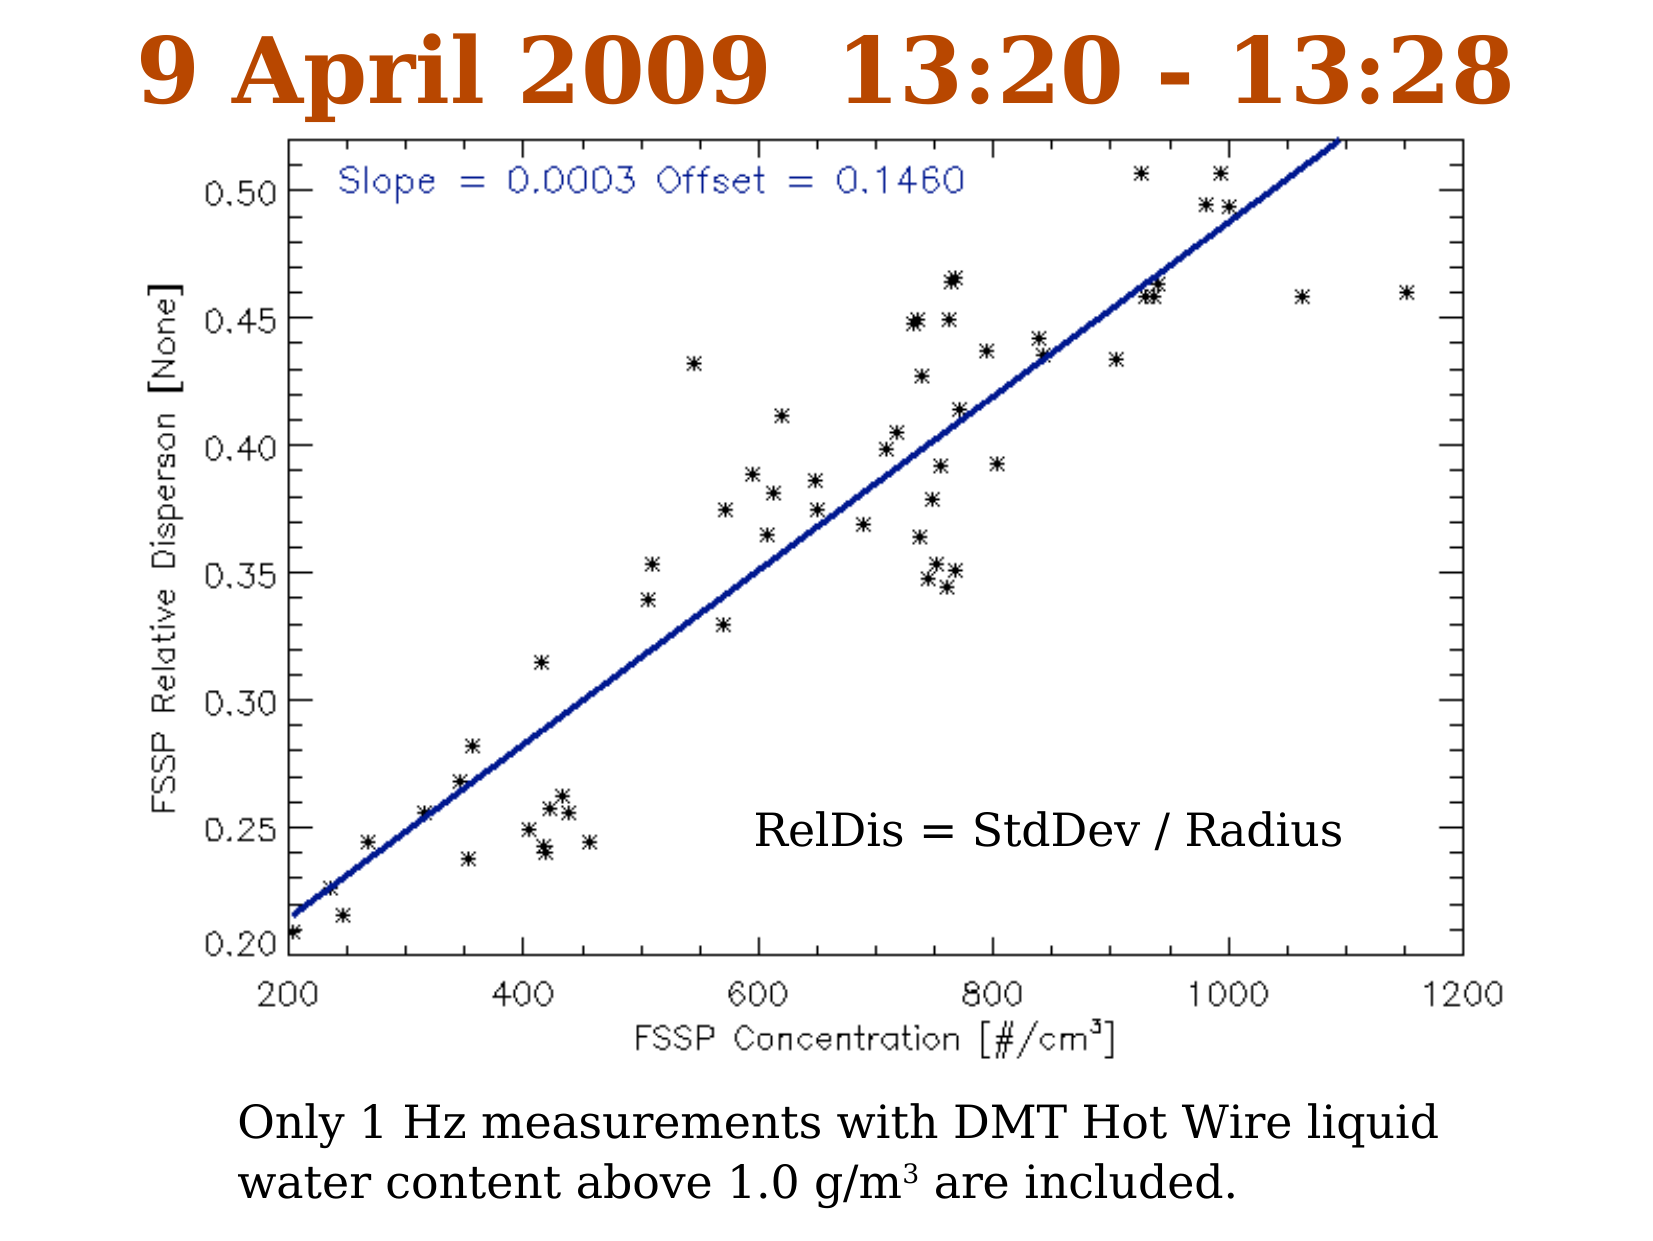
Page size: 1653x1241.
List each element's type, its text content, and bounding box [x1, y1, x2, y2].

text_box 9 April 2009 13:20 - 13:28 [0, 19, 1653, 126]
picture [75, 126, 1538, 1082]
text_box Only 1 Hz measurements with DMT Hot Wire liquid water content above 1.0 g/m3 are included. [222, 1079, 1536, 1216]
text_box RelDis = StdDev / Radius [738, 787, 1388, 863]
